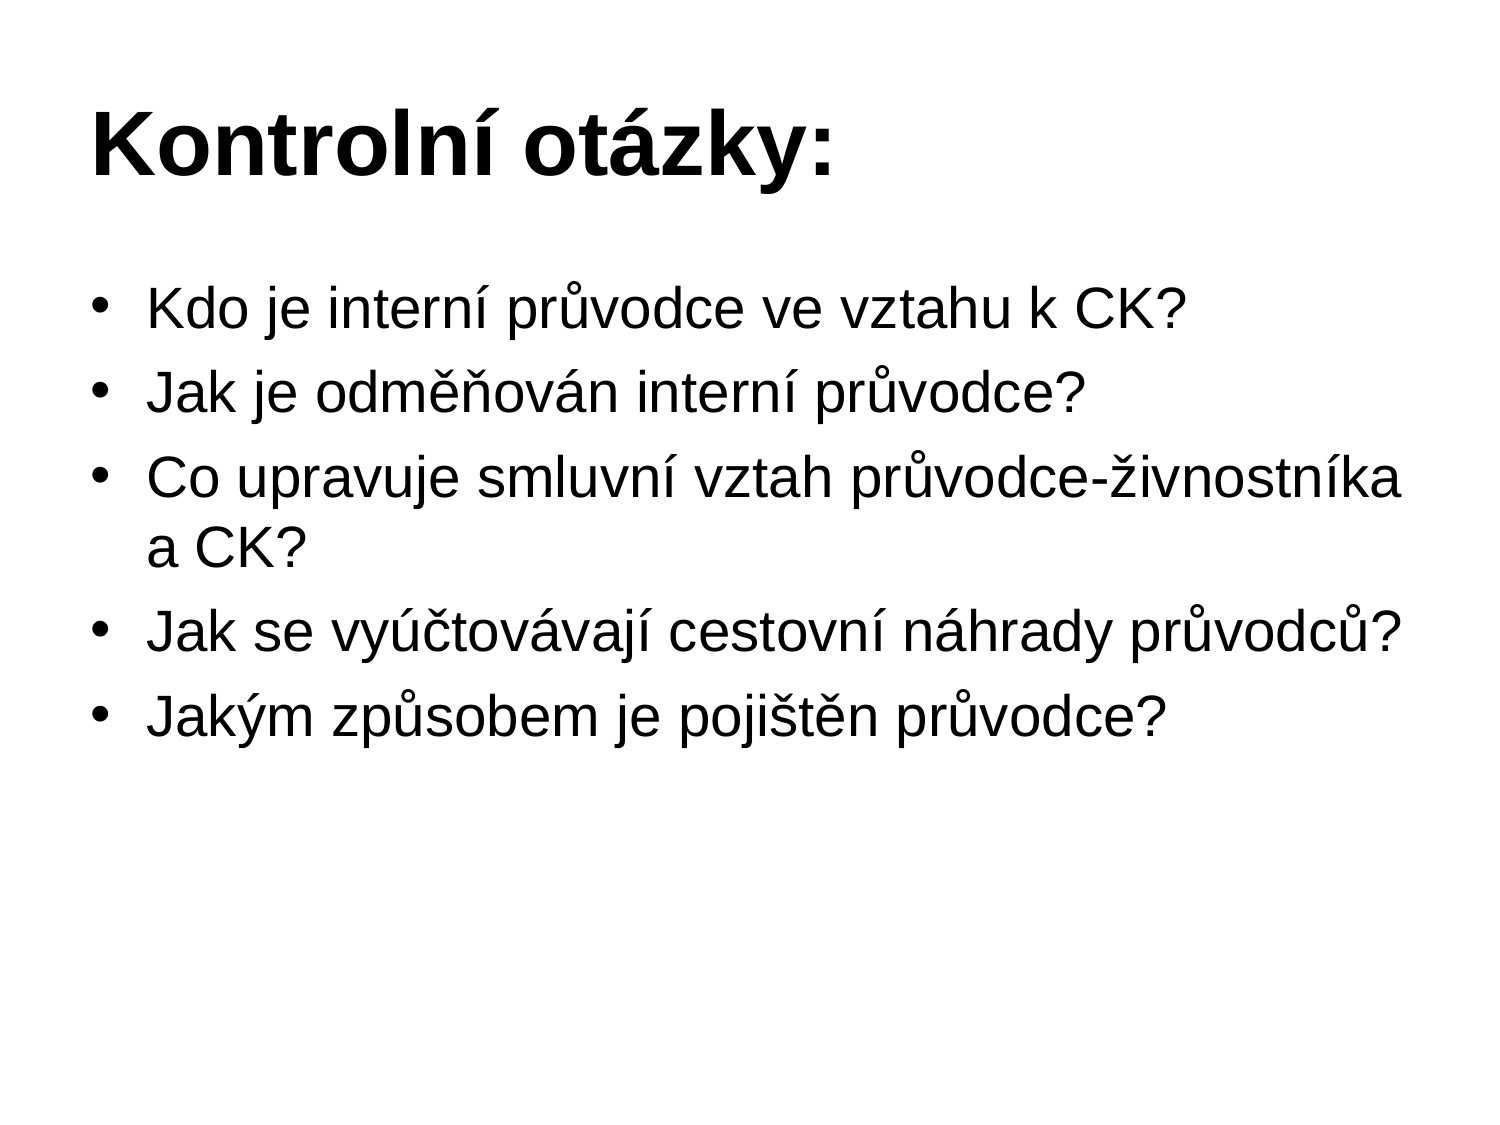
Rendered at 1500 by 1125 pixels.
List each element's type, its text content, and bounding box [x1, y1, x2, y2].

list Kdo je interní průvodce ve vztahu k CK? Jak je odměňován interní průvodce? Co upravuje smluvní vztah průvodce-živnostníka a CK? Jak se vyúčtovávají cestovní náhrady průvodců? Jakým způsobem je pojištěn průvodce? [75, 262, 1426, 1006]
title Kontrolní otázky: [75, 45, 1426, 233]
